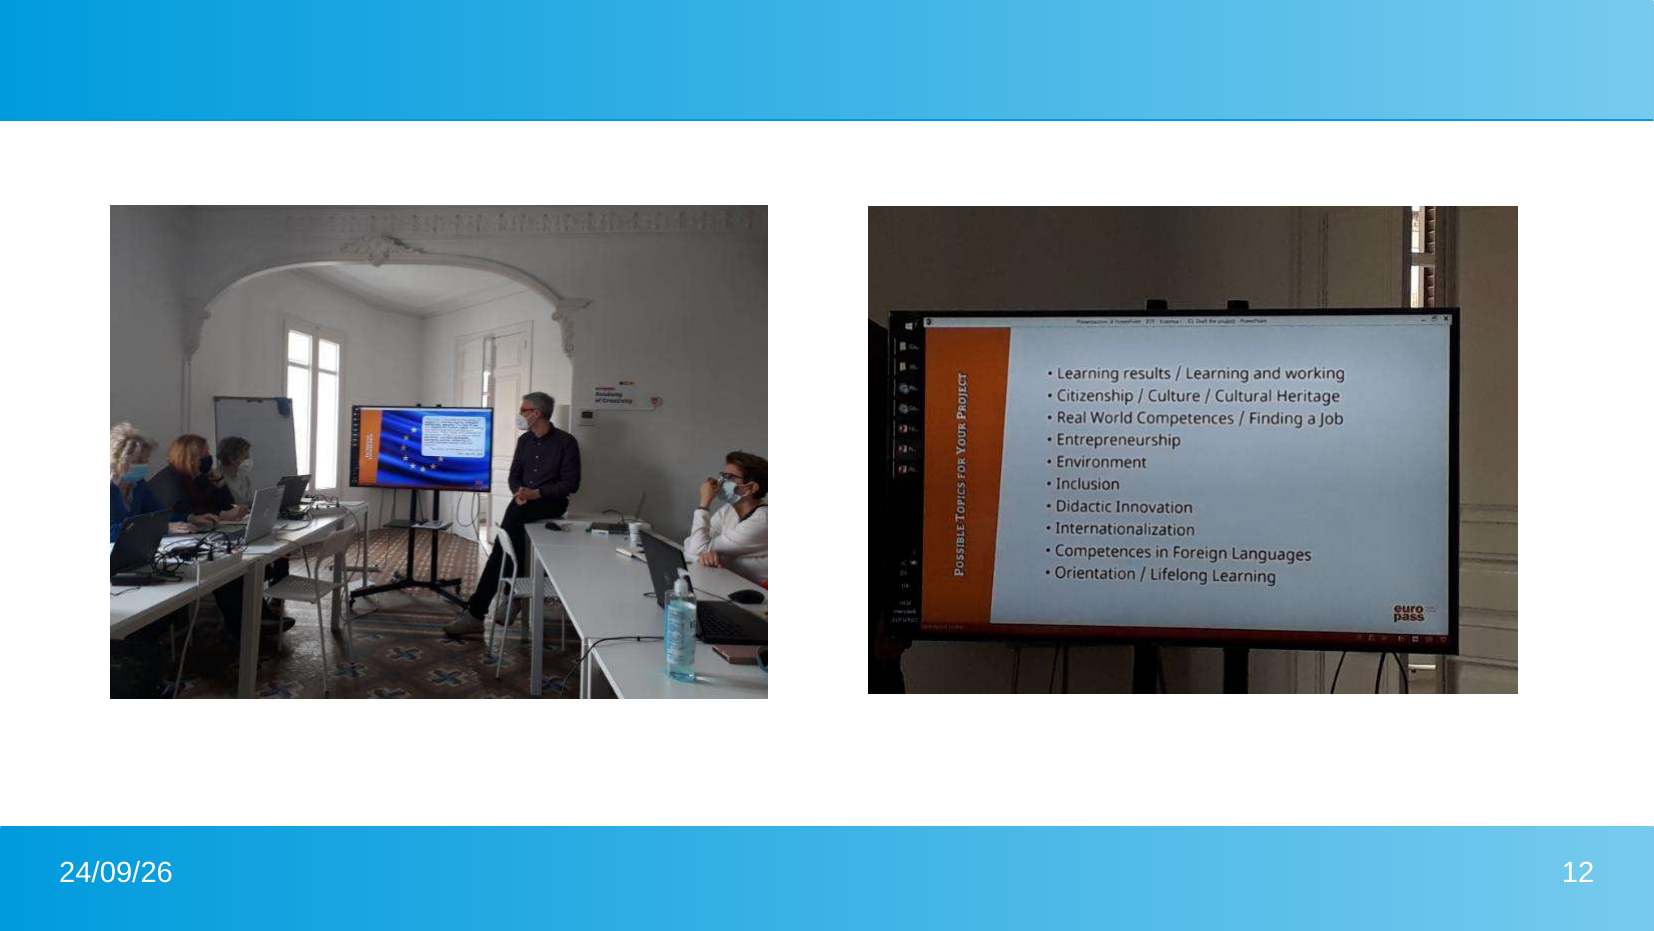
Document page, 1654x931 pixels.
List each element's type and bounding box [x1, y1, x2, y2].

picture [868, 206, 1518, 695]
picture [110, 205, 768, 699]
